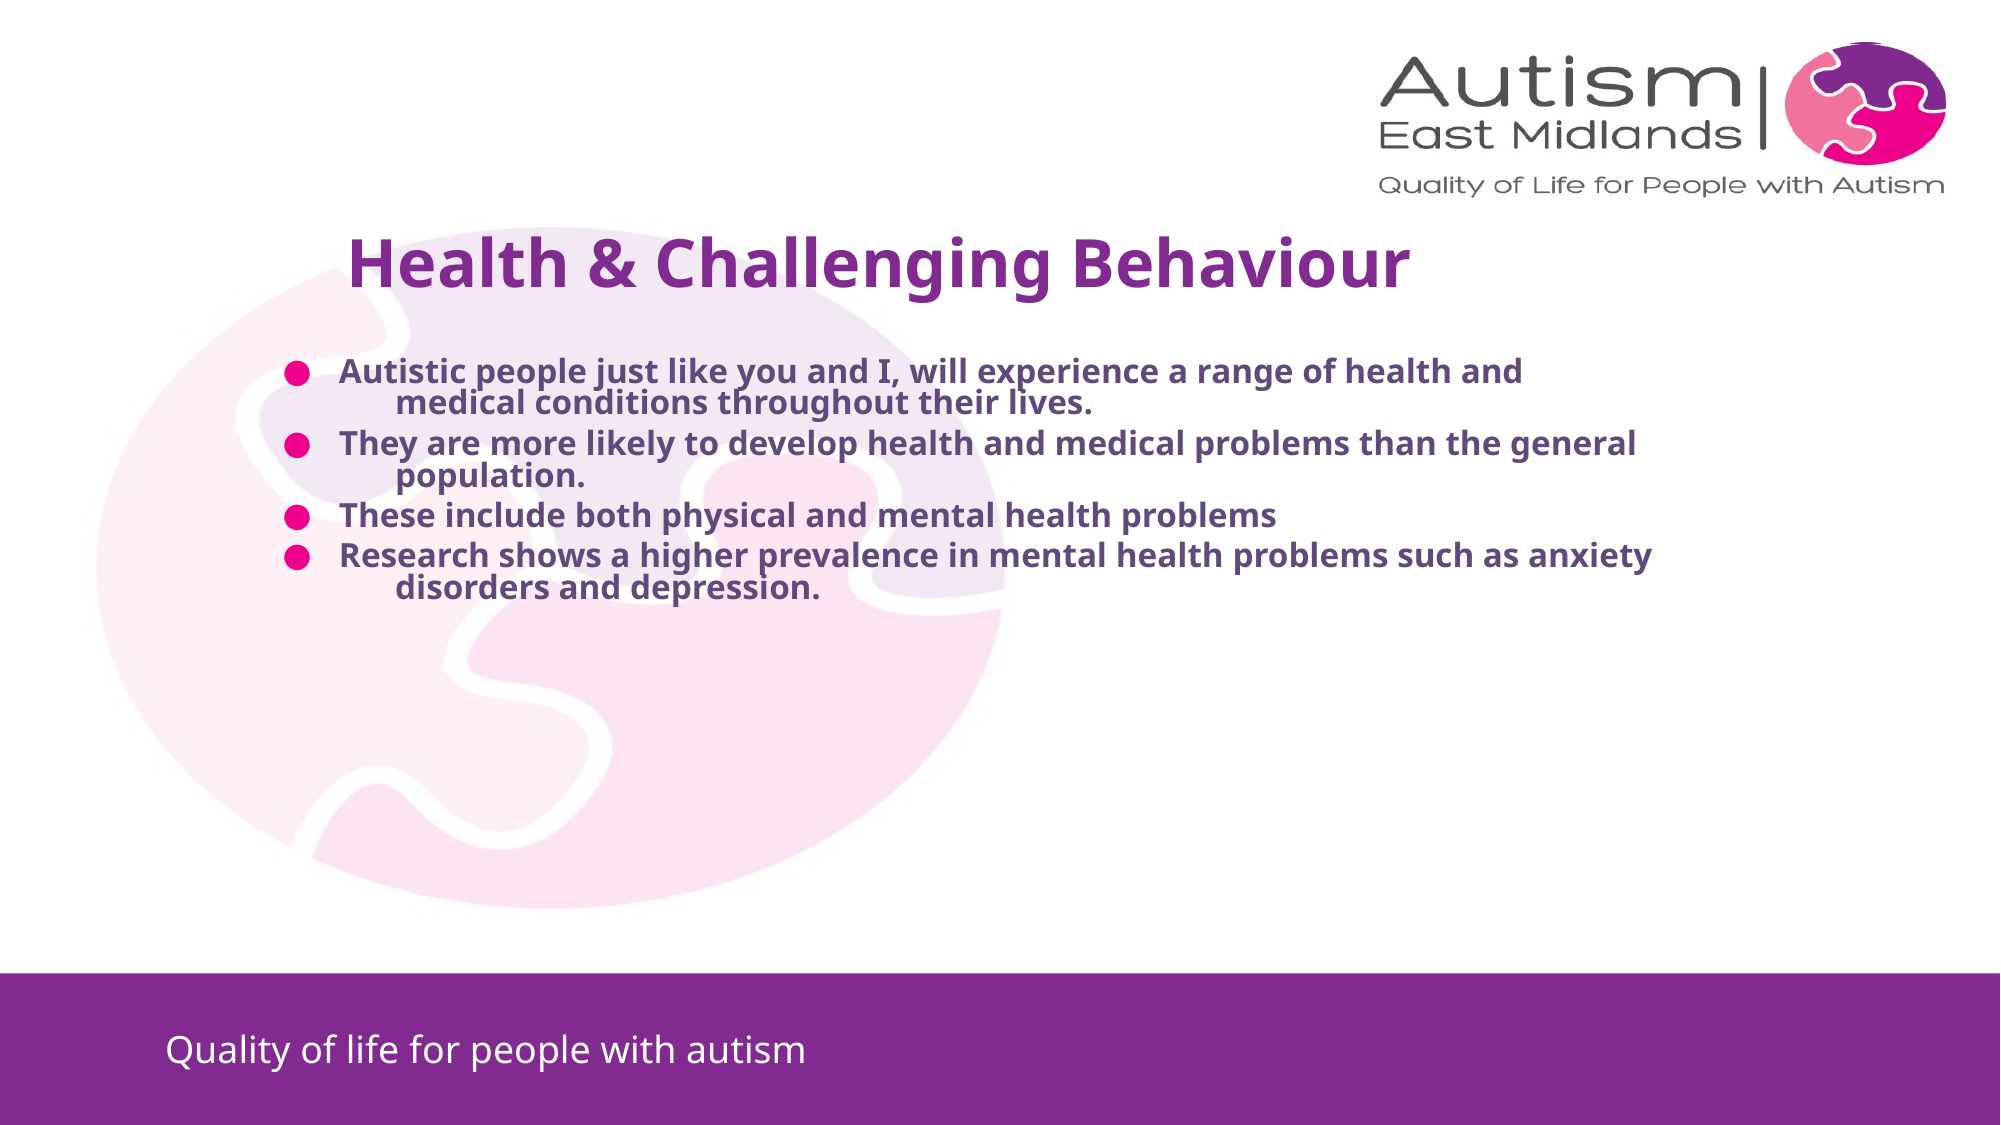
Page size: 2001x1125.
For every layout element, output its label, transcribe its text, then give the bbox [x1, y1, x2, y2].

list Autistic people just like you and I, will experience a range of health and medical conditions throughout their lives. They are more likely to develop health and medical problems than the general population. These include both physical and mental health problems Research shows a higher prevalence in mental health problems such as anxiety disorders and depression. [267, 350, 1675, 941]
title Health & Challenging Behaviour [331, 148, 1682, 374]
